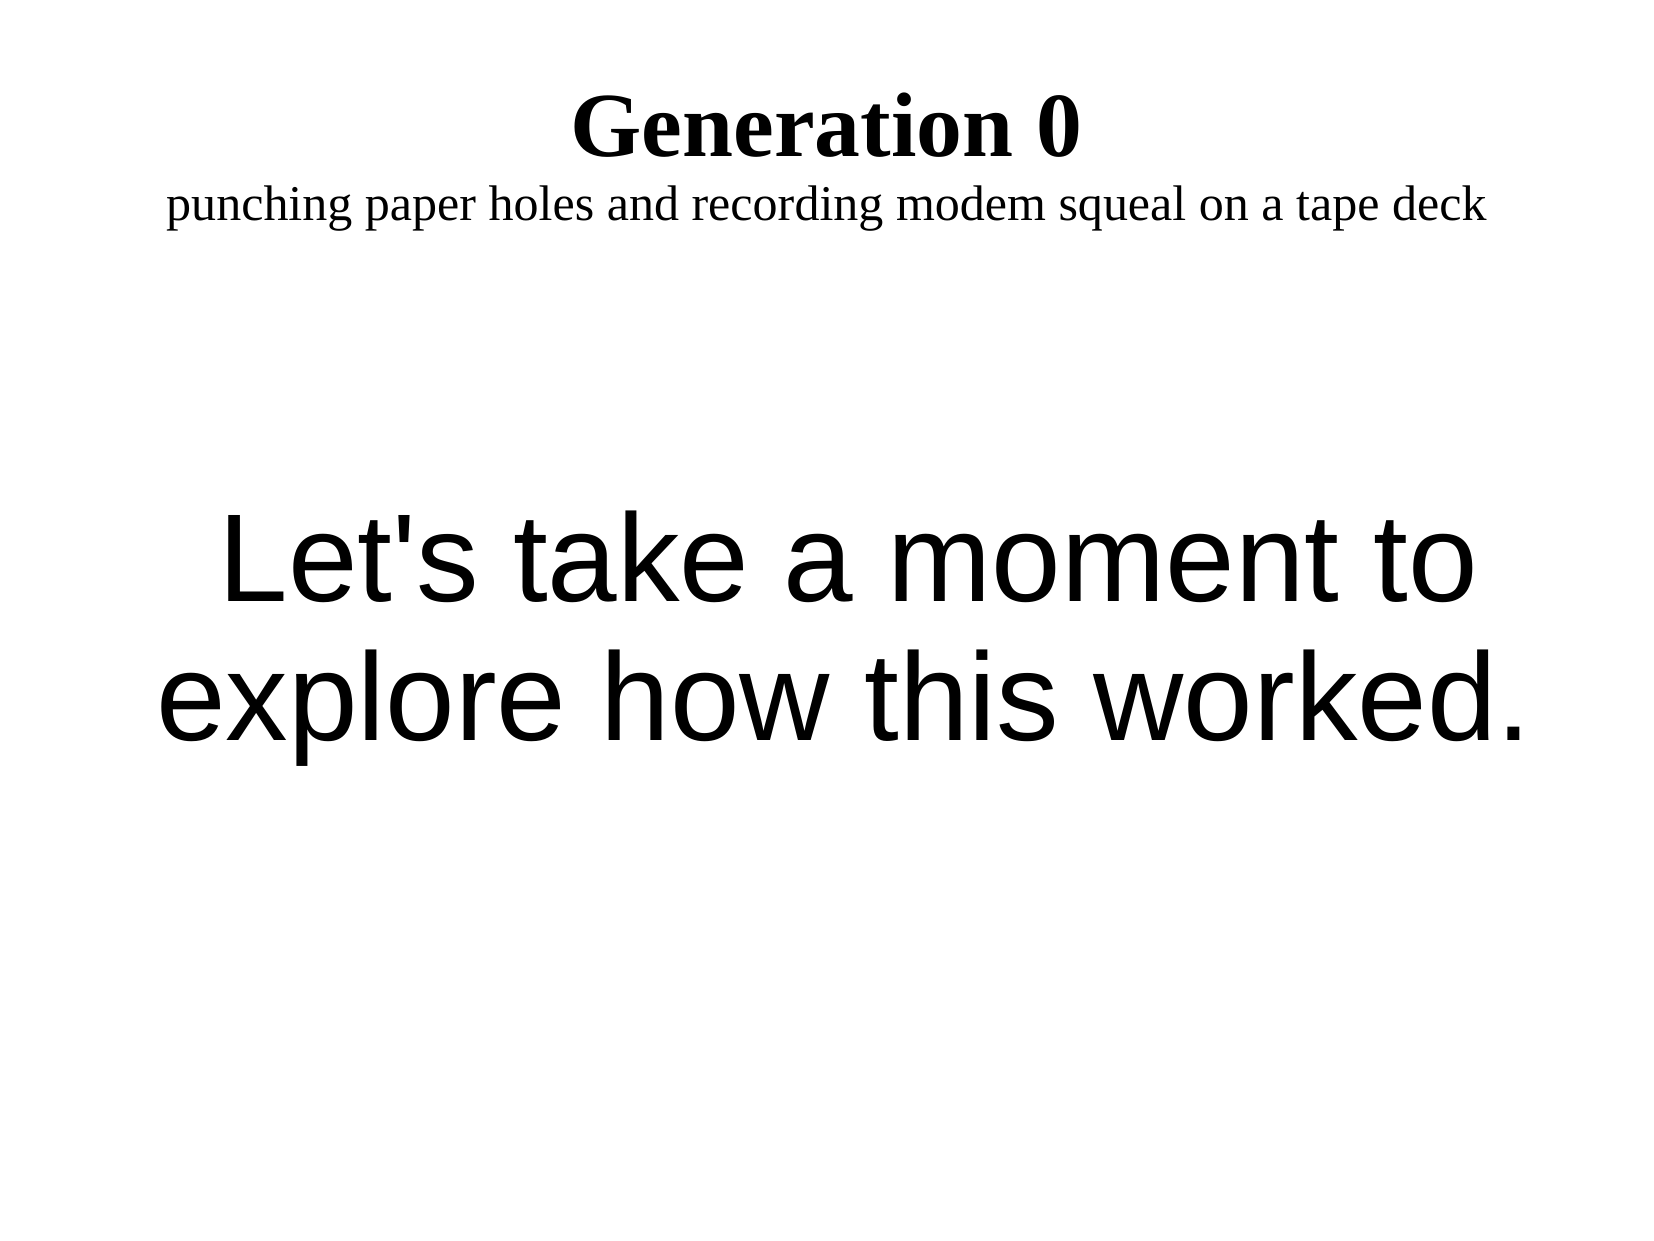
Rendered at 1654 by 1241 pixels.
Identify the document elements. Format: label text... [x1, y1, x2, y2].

table_header Let's take a moment to explore how this worked. [0, 480, 1653, 1110]
title Generation 0 punching paper holes and recording modem squeal on a tape deck [82, 49, 1571, 257]
